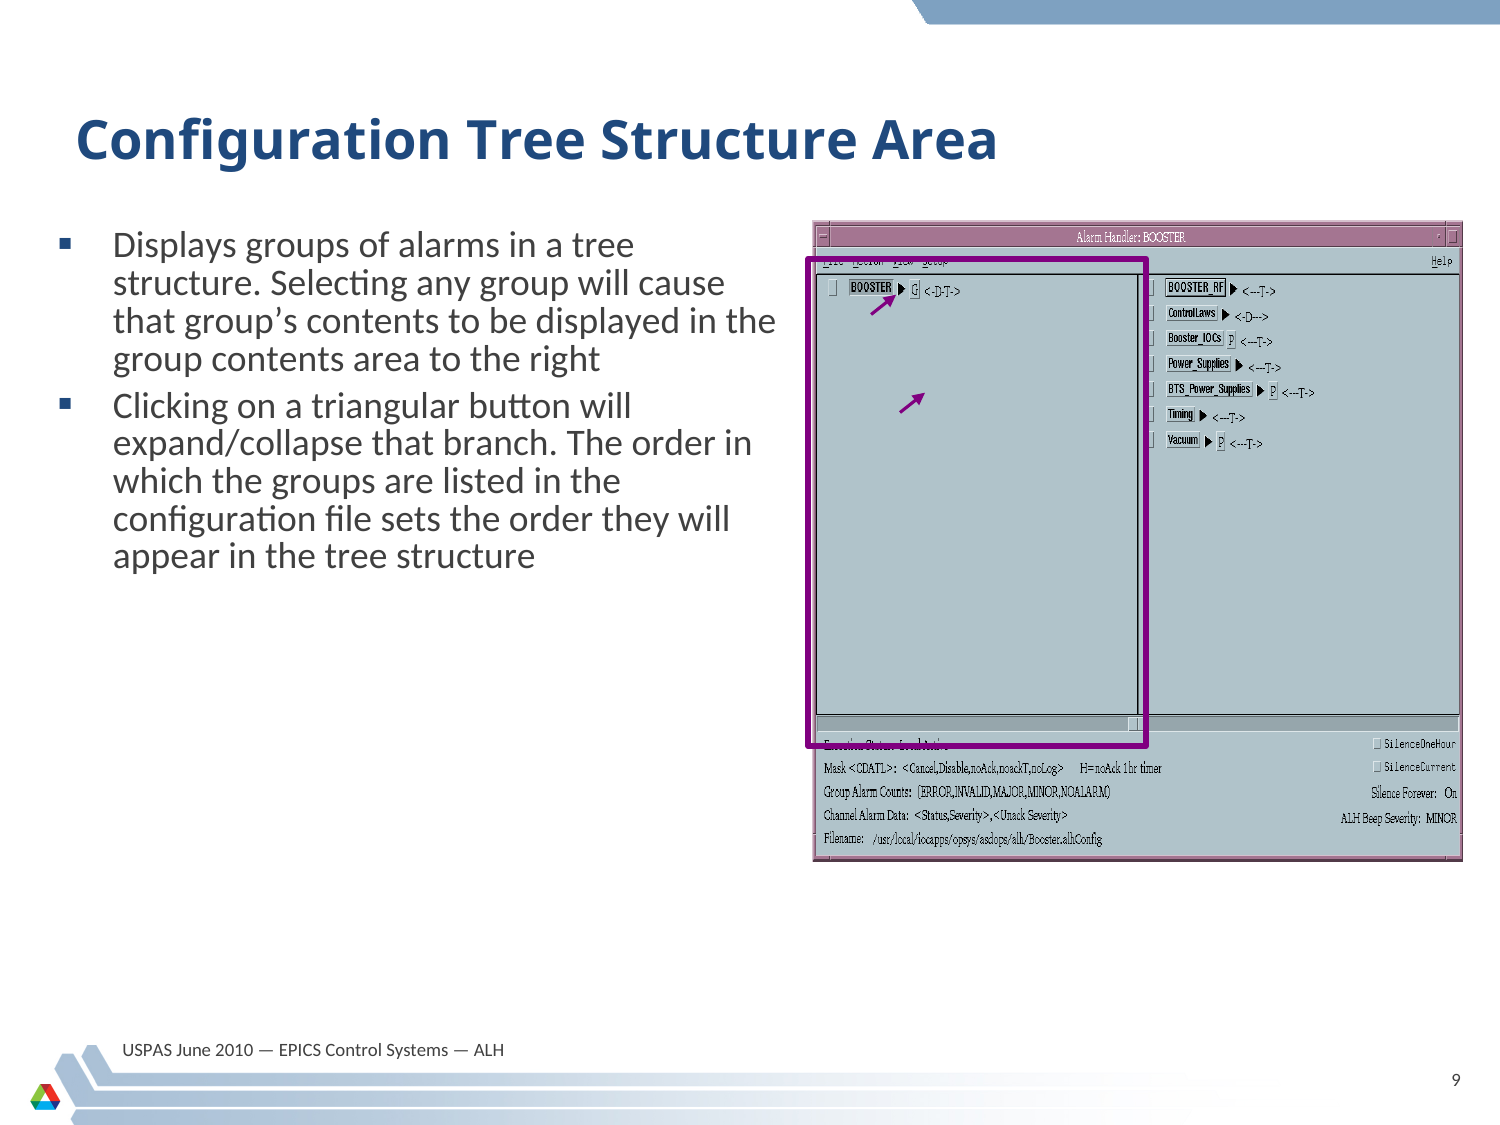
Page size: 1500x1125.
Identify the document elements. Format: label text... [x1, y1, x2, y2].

list Displays groups of alarms in a tree structure. Selecting any group will cause that group’s contents to be displayed in the group contents area to the right Clicking on a triangular button will expand/collapse that branch. The order in which the groups are listed in the configuration file sets the order they will appear in the tree structure [56, 229, 788, 973]
picture [0, 1037, 1500, 1125]
picture [0, 0, 1500, 26]
picture [812, 262, 1143, 743]
picture [812, 220, 1463, 862]
title Configuration Tree Structure Area [75, 45, 1426, 233]
